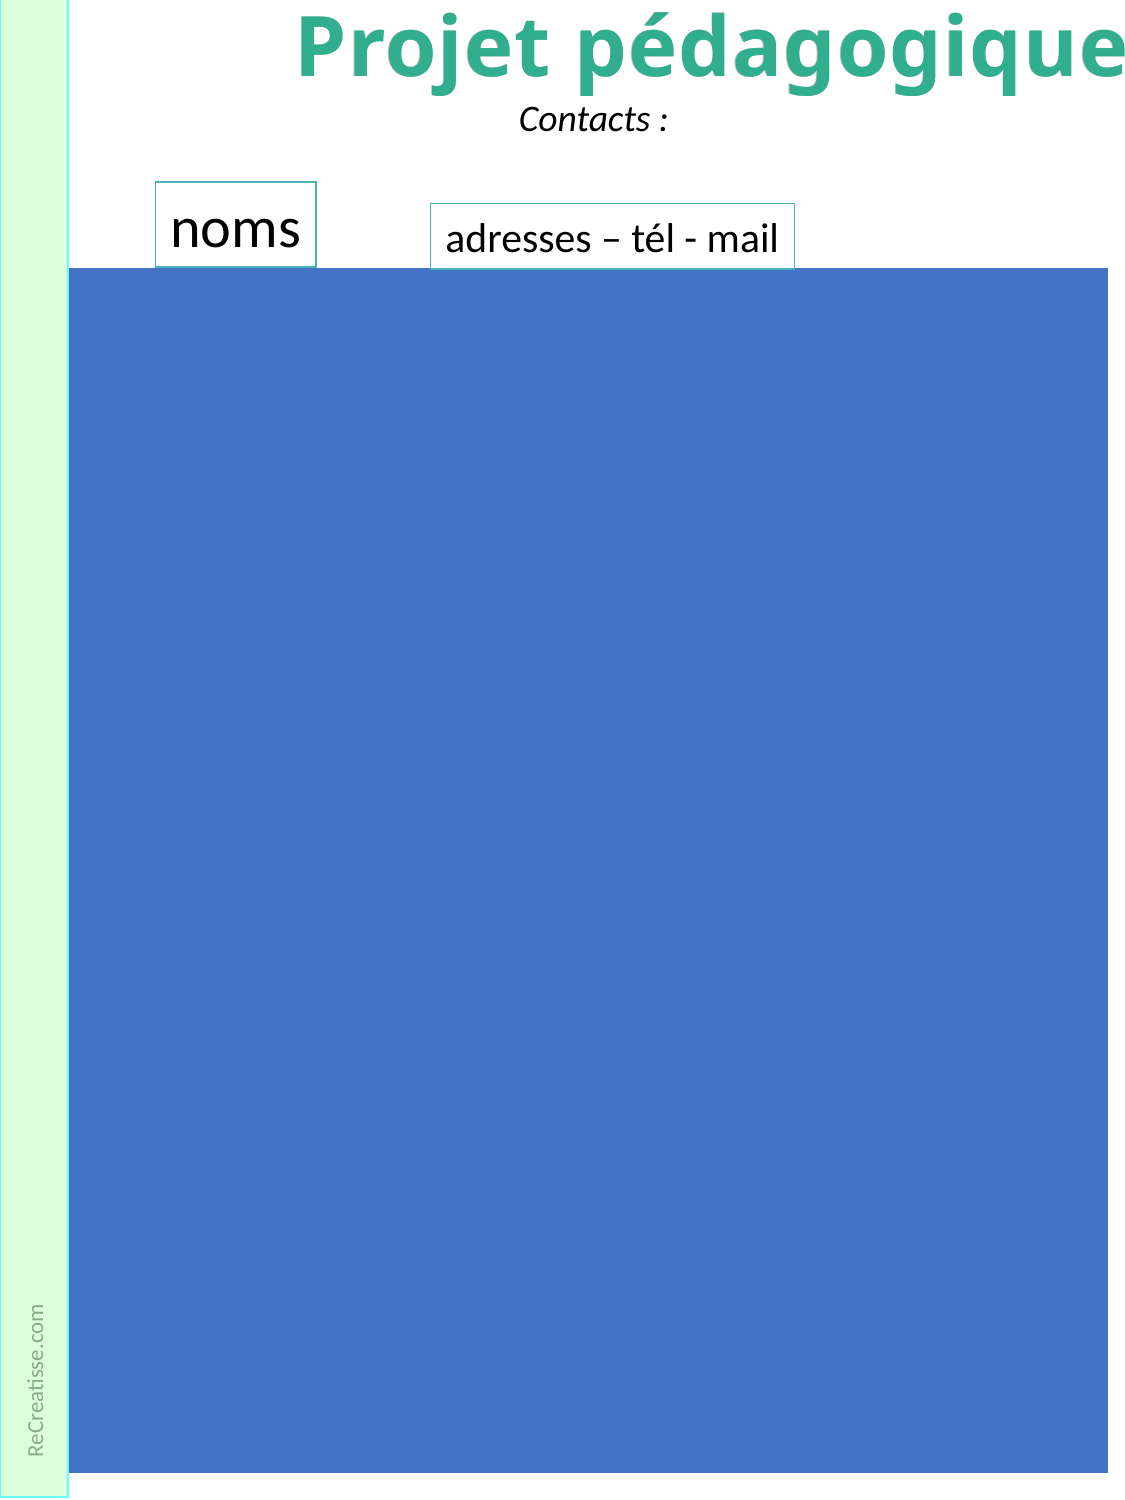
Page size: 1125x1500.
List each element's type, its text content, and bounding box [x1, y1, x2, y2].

table_cell [385, 720, 1108, 870]
table_cell [385, 419, 1108, 569]
table_cell [385, 1322, 1108, 1473]
text_box noms [155, 182, 316, 267]
table_cell [385, 870, 1108, 1021]
table_cell [385, 1021, 1108, 1171]
table_cell [68, 1322, 385, 1473]
table_cell [68, 870, 385, 1021]
table_cell [385, 1171, 1108, 1322]
table_cell [385, 569, 1108, 720]
text_box adresses – tél - mail [430, 204, 794, 269]
table_cell [68, 419, 385, 569]
table_header [68, 268, 385, 419]
table_cell [68, 569, 385, 720]
text_box [0, 0, 68, 1497]
table_cell [68, 1021, 385, 1171]
table_header [385, 268, 1108, 419]
text_box Projet pédagogique [280, 0, 1125, 201]
table_cell [68, 1171, 385, 1322]
table_cell [68, 720, 385, 870]
